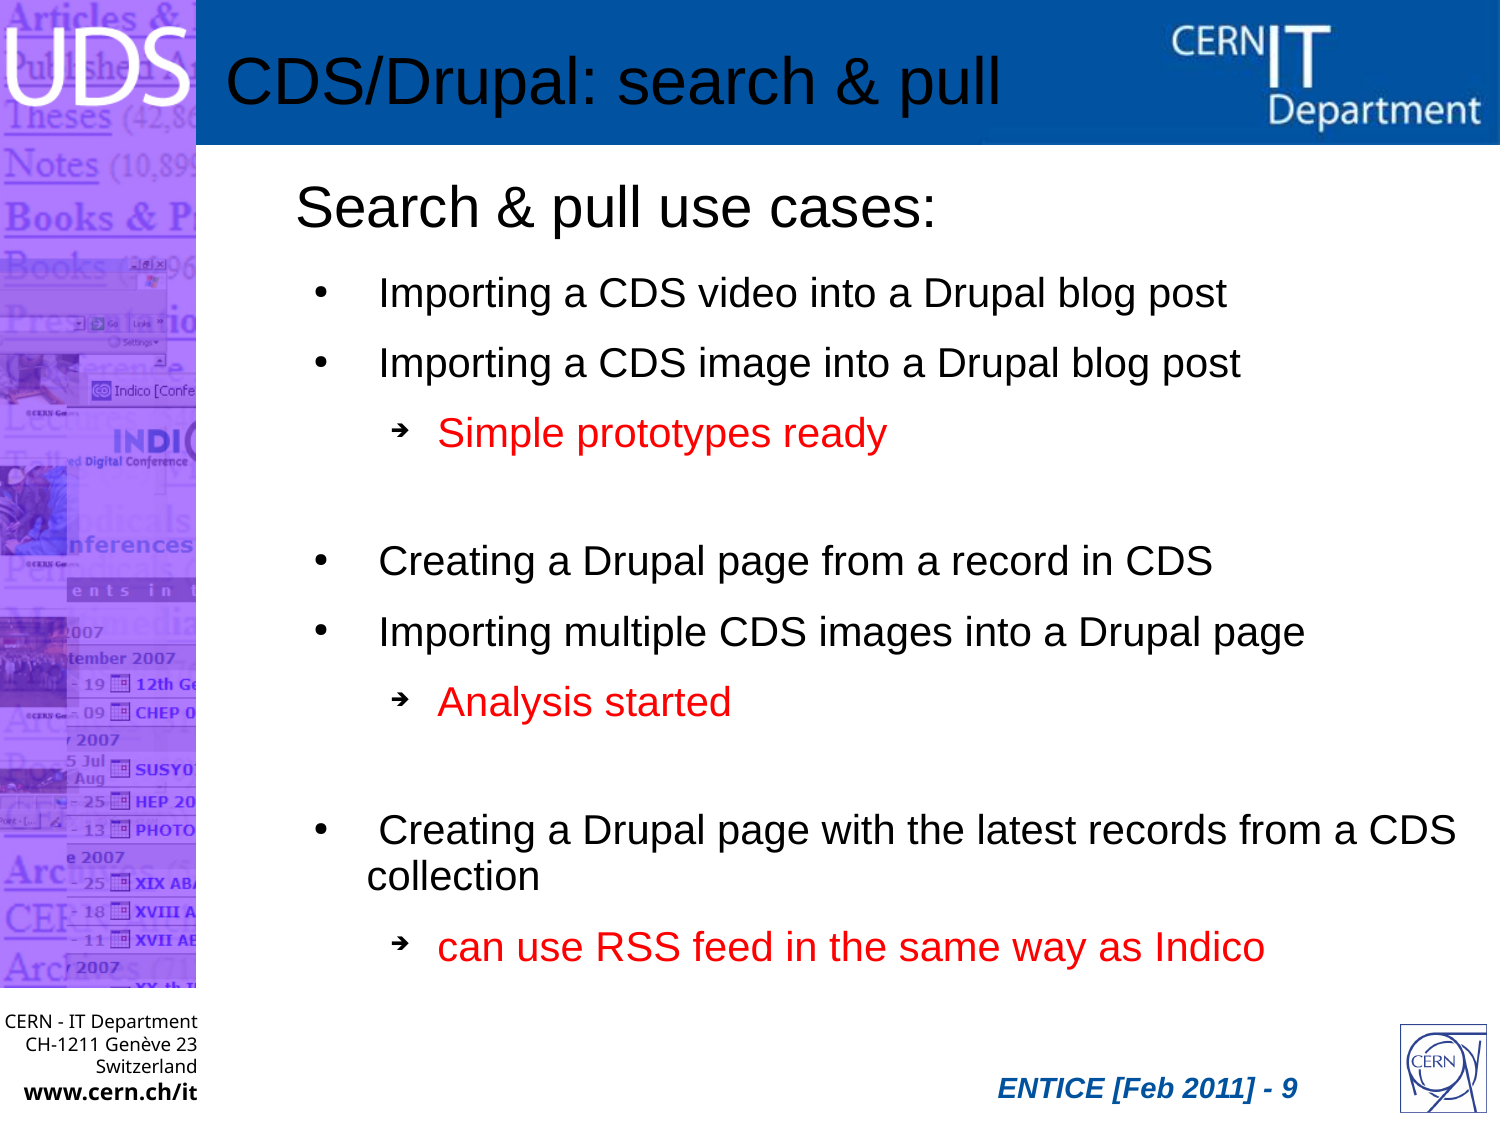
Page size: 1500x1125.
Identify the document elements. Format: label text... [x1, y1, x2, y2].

title CDS/Drupal: search & pull [225, 19, 1125, 143]
list Search & pull use cases: Importing a CDS video into a Drupal blog post Importing a CDS image into a Drupal blog post Simple prototypes ready Creating a Drupal page from a record in CDS Importing multiple CDS images into a Drupal page Analysis started Creating a Drupal page with the latest records from a CDS collection can use RSS feed in the same way as Indico [225, 174, 1463, 1051]
picture [1400, 1024, 1487, 1113]
picture [0, 0, 1500, 988]
